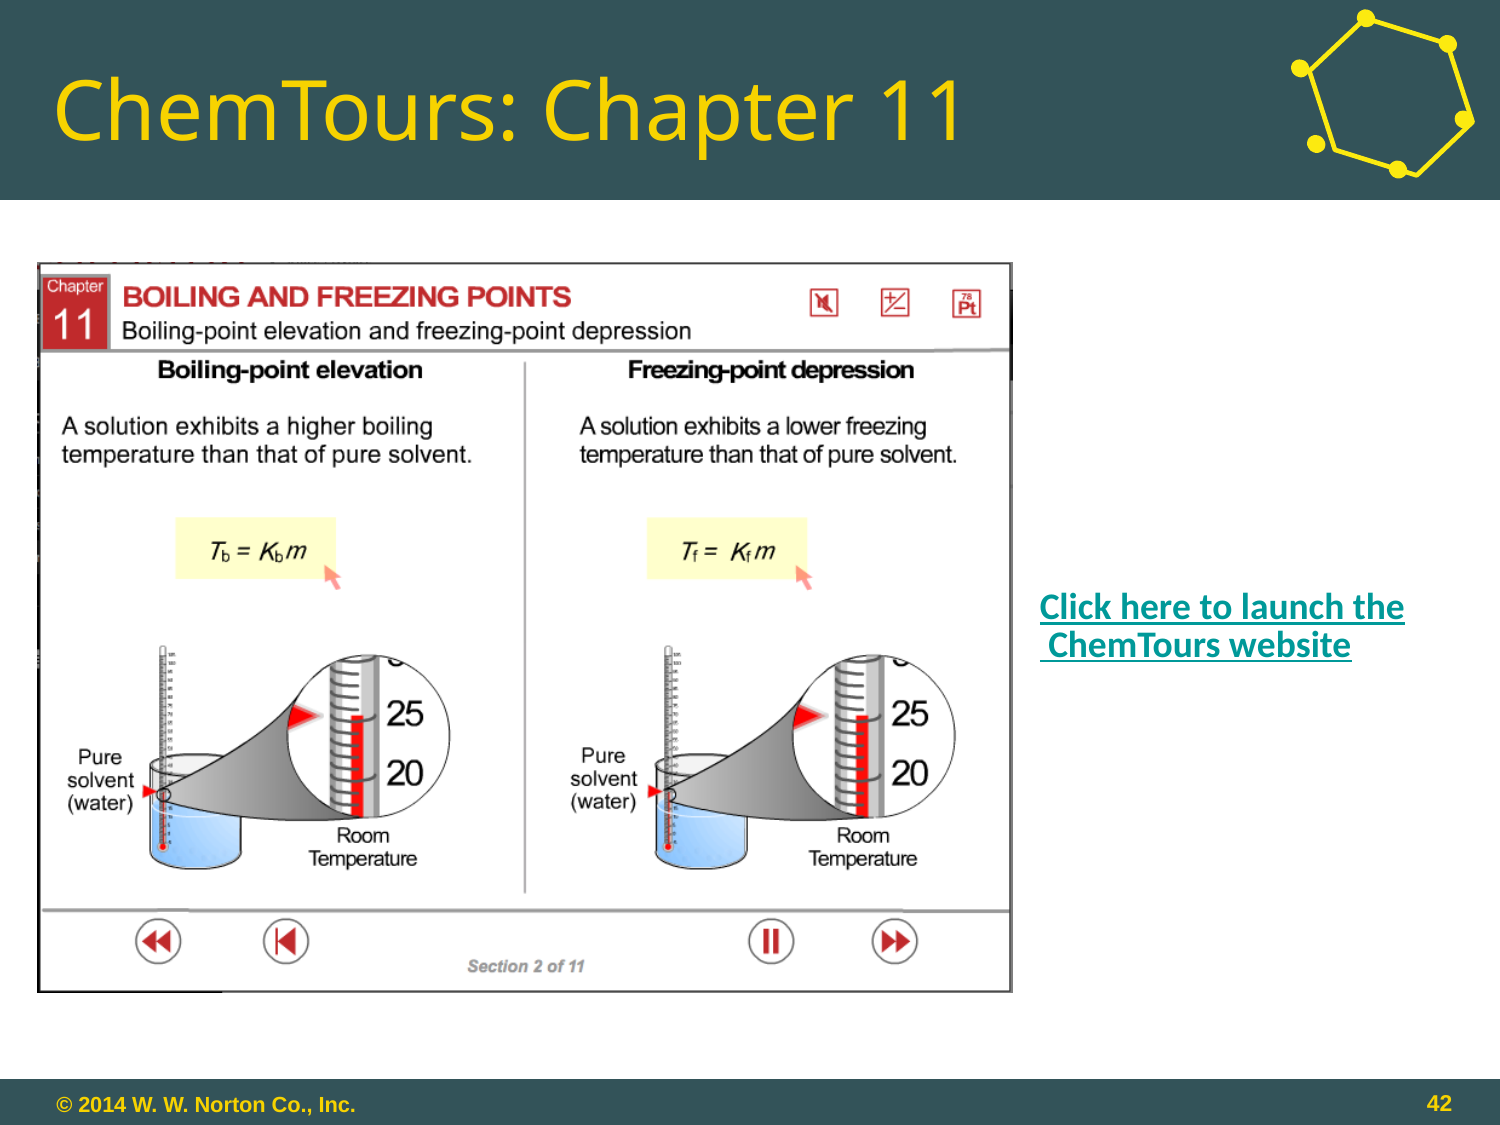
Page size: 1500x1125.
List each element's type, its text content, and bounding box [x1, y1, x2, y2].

title ChemTours: Chapter 11 [37, 19, 1250, 195]
text_box Click here to launch the ChemTours website [1025, 574, 1425, 635]
slide_number <number> [1408, 1085, 1468, 1120]
picture [37, 262, 1013, 993]
